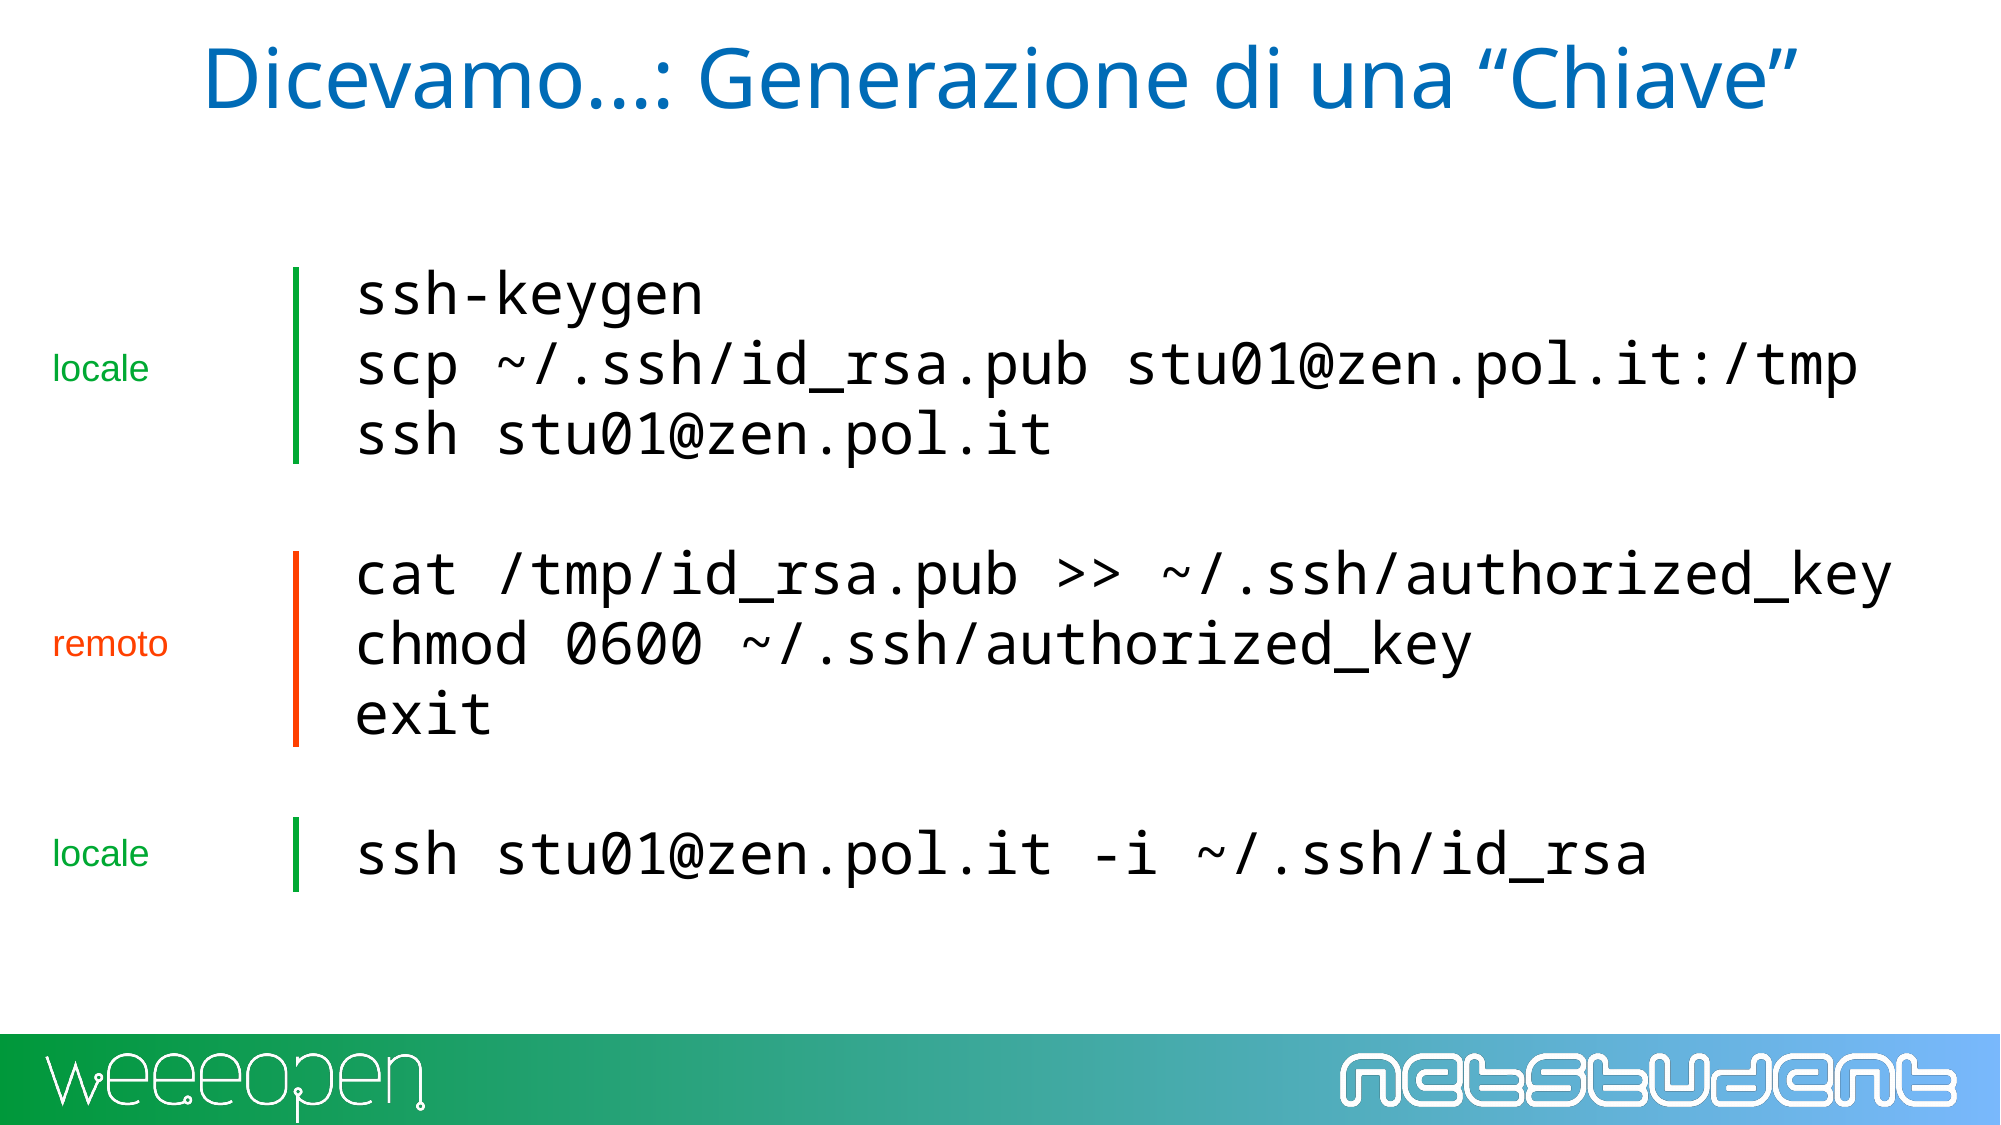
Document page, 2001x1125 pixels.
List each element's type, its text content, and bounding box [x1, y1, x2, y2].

text_box locale [37, 339, 165, 397]
text_box locale [37, 825, 165, 882]
picture [1340, 1053, 1957, 1107]
text_box remoto [37, 615, 184, 672]
picture [45, 1053, 425, 1123]
text_box ssh-keygen scp ~/.ssh/id_rsa.pub stu01@zen.pol.it:/tmp ssh stu01@zen.pol.it cat /tmp/id_rsa.pub >> ~/.ssh/authorized_key chmod 0600 ~/.ssh/authorized_key exit ssh stu01@zen.pol.it -i ~/.ssh/id_rsa [339, 248, 1910, 894]
title Dicevamo...: Generazione di una “Chiave” [43, 29, 1959, 136]
